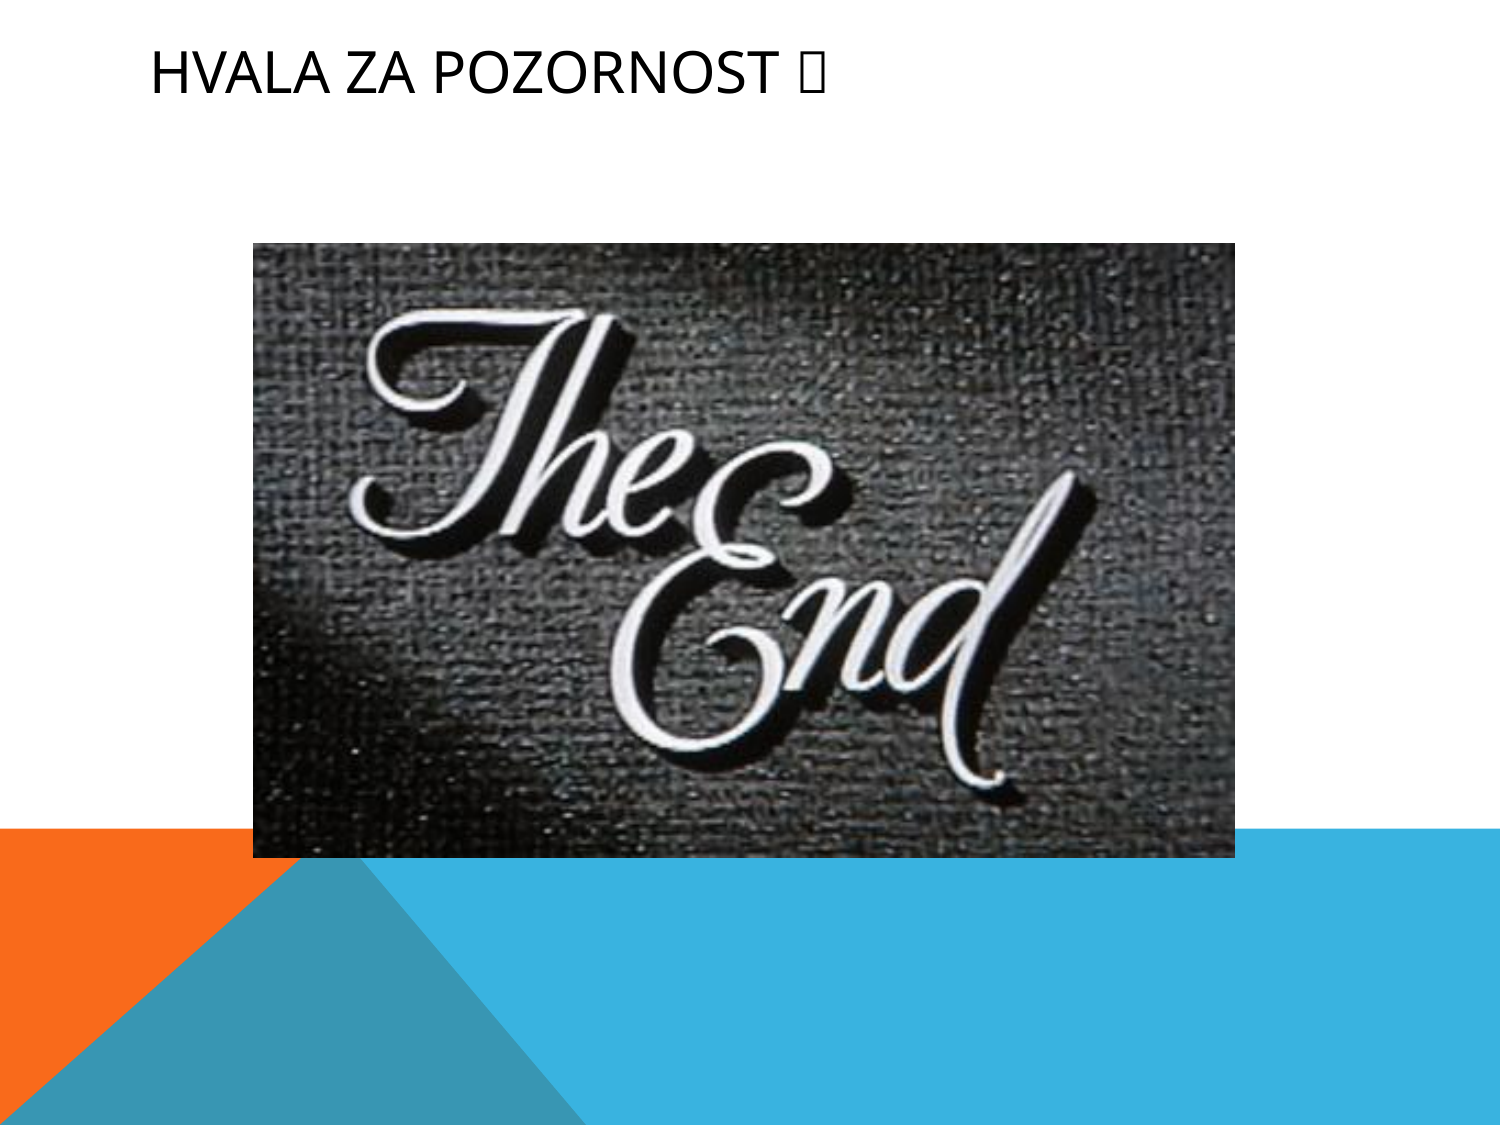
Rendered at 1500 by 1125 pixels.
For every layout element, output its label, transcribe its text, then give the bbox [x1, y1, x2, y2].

title Hvala za pozornost  [134, 59, 1369, 150]
picture [253, 243, 1235, 858]
